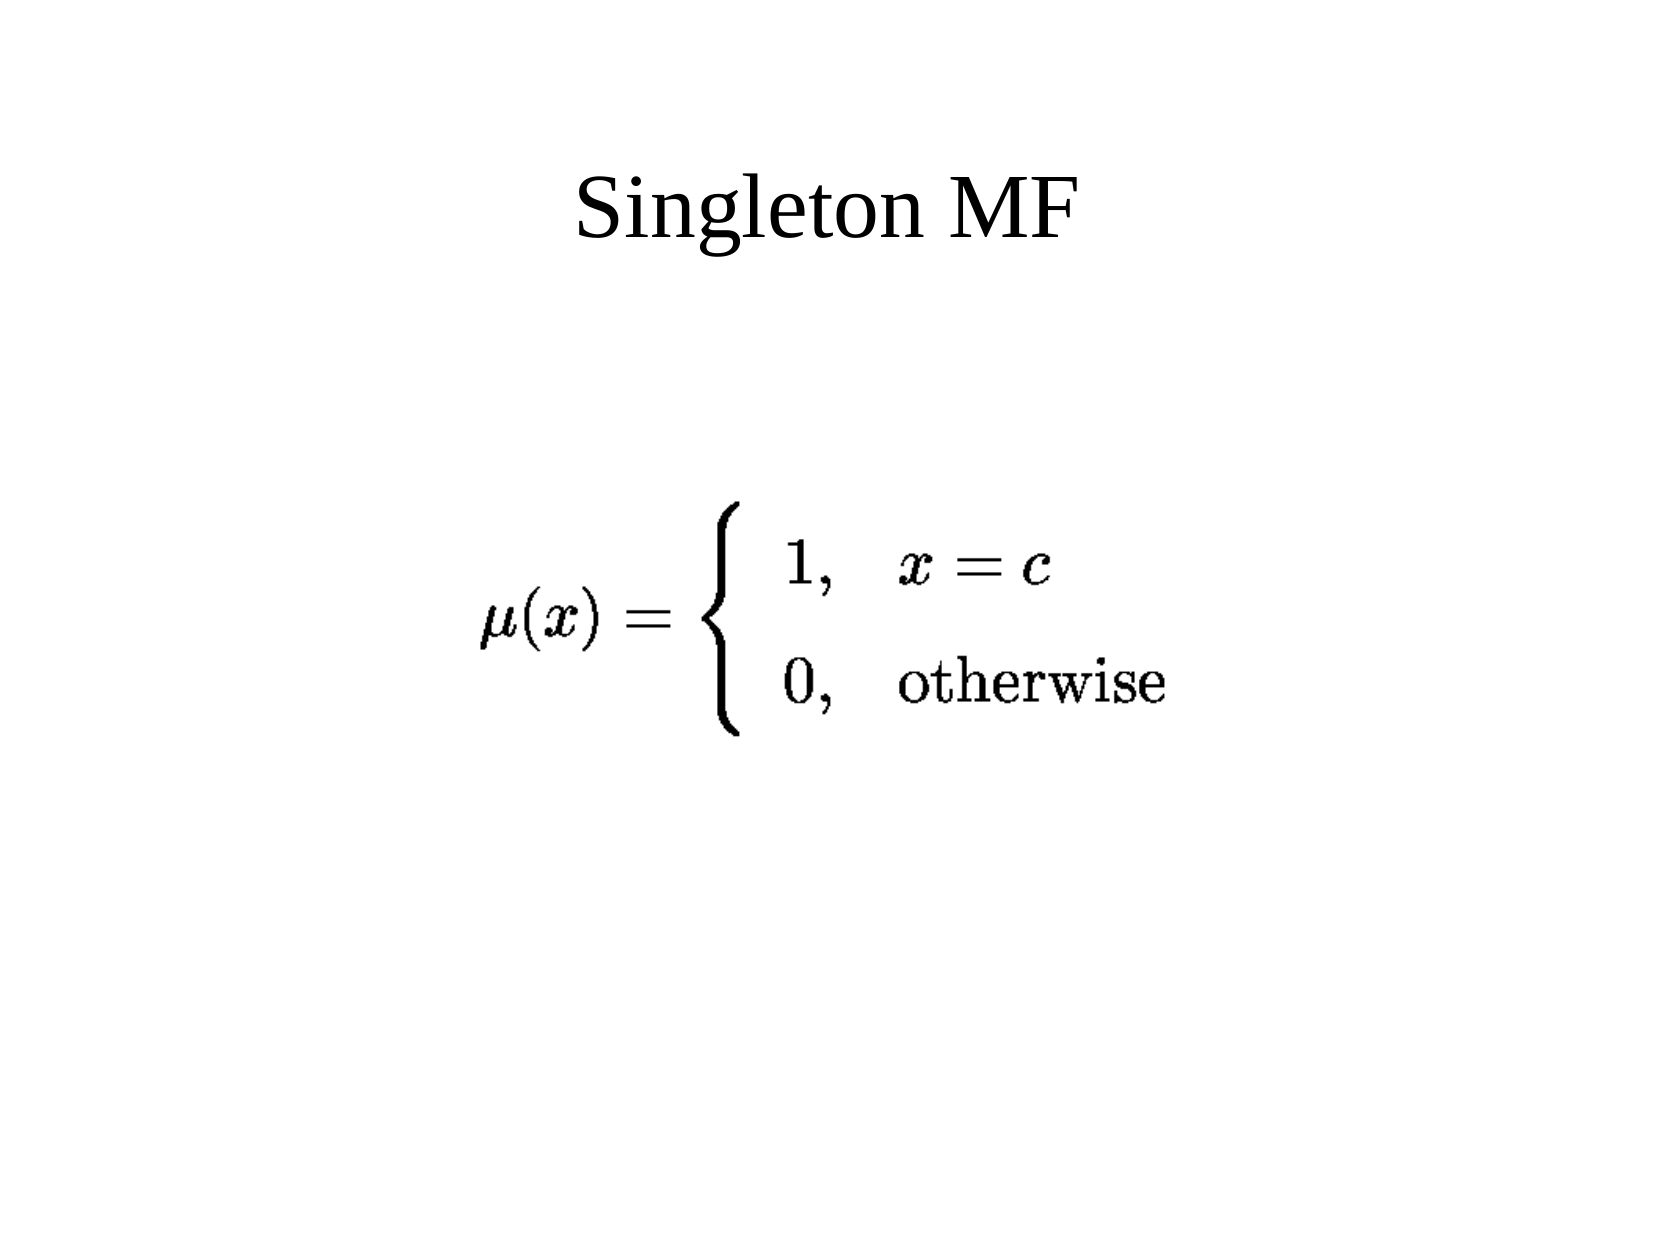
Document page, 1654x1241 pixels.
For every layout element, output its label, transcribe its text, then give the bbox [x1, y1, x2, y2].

title Singleton MF [121, 102, 1534, 311]
chart [462, 475, 1206, 766]
